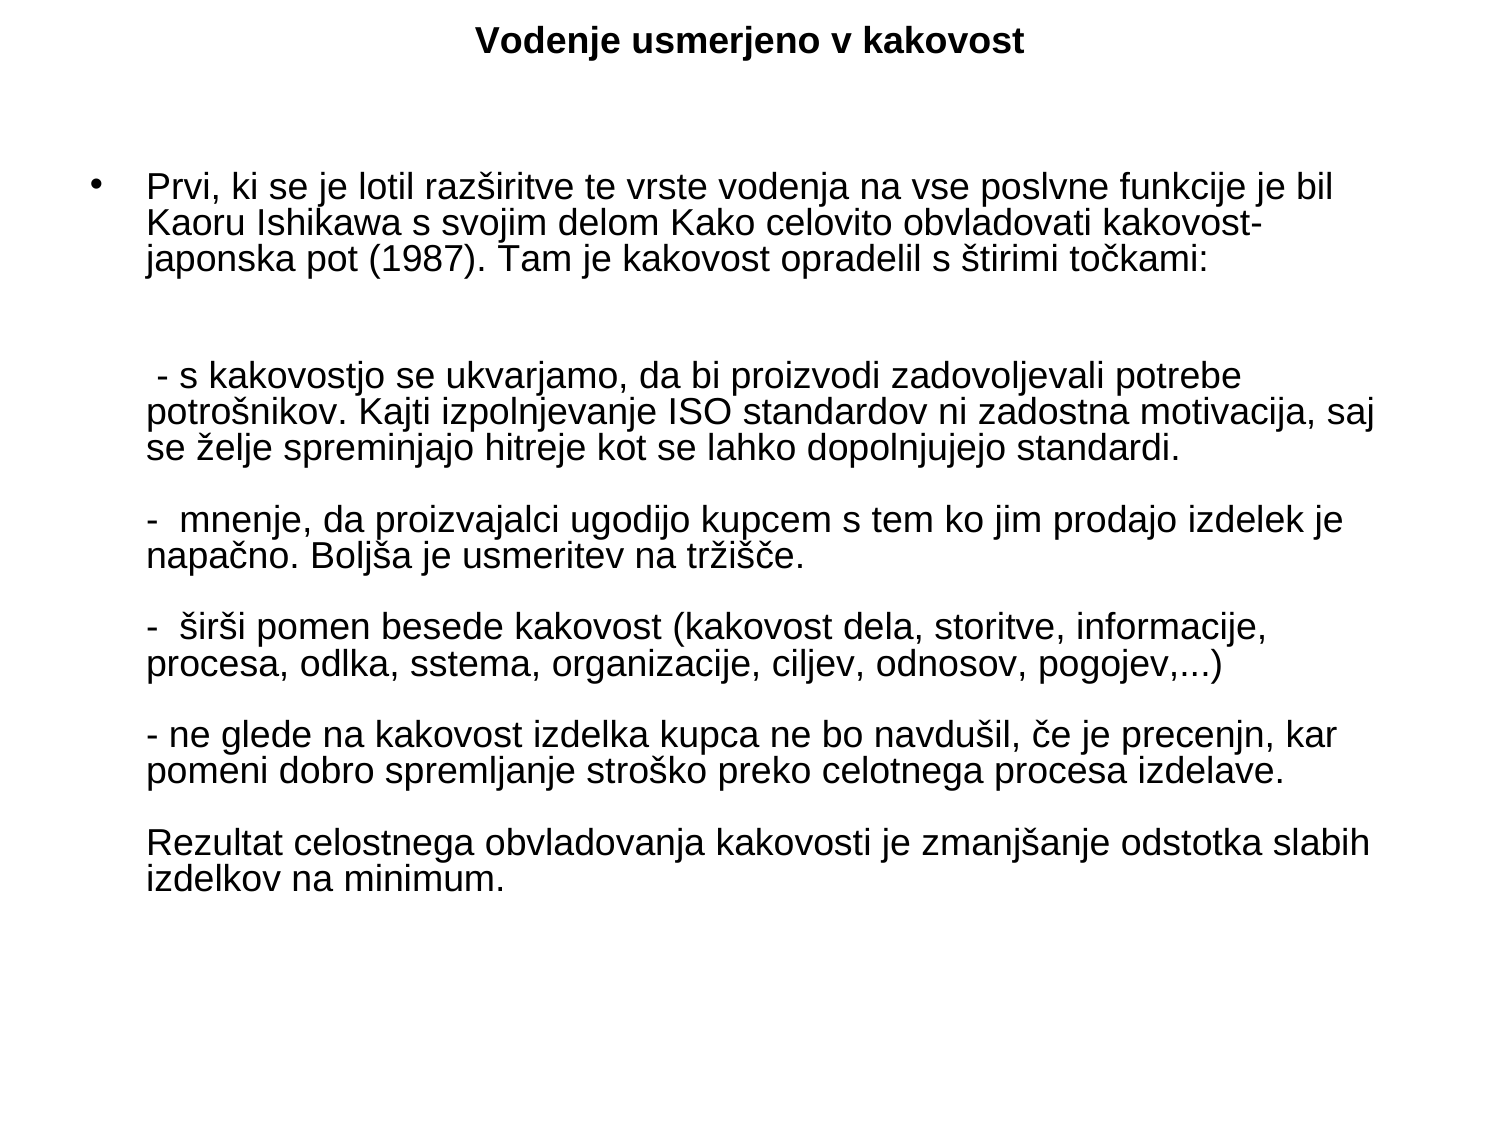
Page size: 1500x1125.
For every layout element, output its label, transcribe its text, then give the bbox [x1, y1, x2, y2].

list Prvi, ki se je lotil razširitve te vrste vodenja na vse poslvne funkcije je bil Kaoru Ishikawa s svojim delom Kako celovito obvladovati kakovost-japonska pot (1987). Tam je kakovost opradelil s štirimi točkami: - s kakovostjo se ukvarjamo, da bi proizvodi zadovoljevali potrebe potrošnikov. Kajti izpolnjevanje ISO standardov ni zadostna motivacija, saj se želje spreminjajo hitreje kot se lahko dopolnjujejo standardi. - mnenje, da proizvajalci ugodijo kupcem s tem ko jim prodajo izdelek je napačno. Boljša je usmeritev na tržišče. - širši pomen besede kakovost (kakovost dela, storitve, informacije, procesa, odlka, sstema, organizacije, ciljev, odnosov, pogojev,...) - ne glede na kakovost izdelka kupca ne bo navdušil, če je precenjn, kar pomeni dobro spremljanje stroško preko celotnega procesa izdelave. Rezultat celostnega obvladovanja kakovosti je zmanjšanje odstotka slabih izdelkov na minimum. [75, 113, 1426, 1006]
title Vodenje usmerjeno v kakovost [75, 8, 1426, 113]
